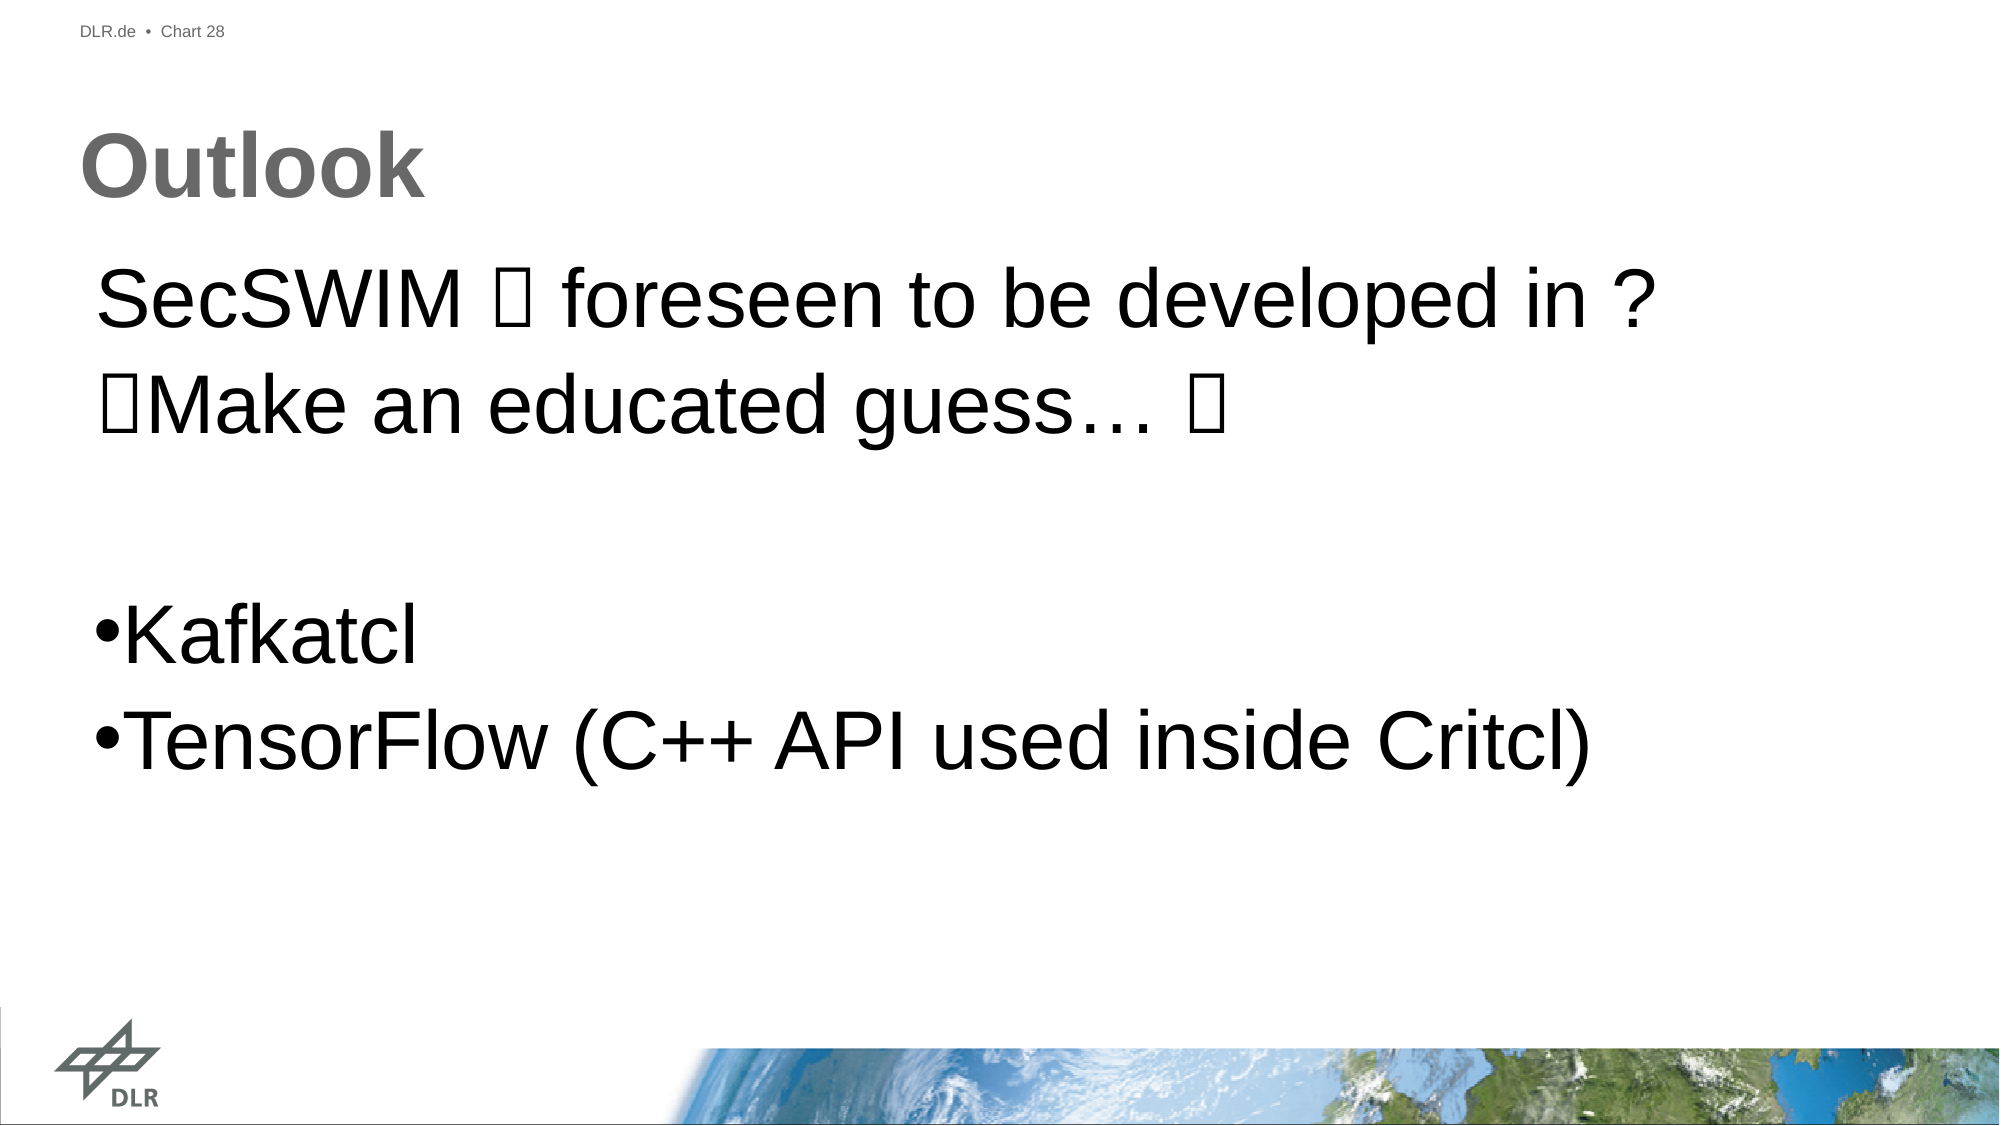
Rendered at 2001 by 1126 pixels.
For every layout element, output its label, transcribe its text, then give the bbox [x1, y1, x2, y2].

text_box Kafkatcl TensorFlow (C++ API used inside Critcl) [93, 580, 1929, 805]
title Outlook [79, 106, 1921, 228]
slide_number DLR.de • Chart <number> [79, 20, 251, 45]
list SecSWIM  foreseen to be developed in ? Make an educated guess…  [95, 243, 1910, 480]
